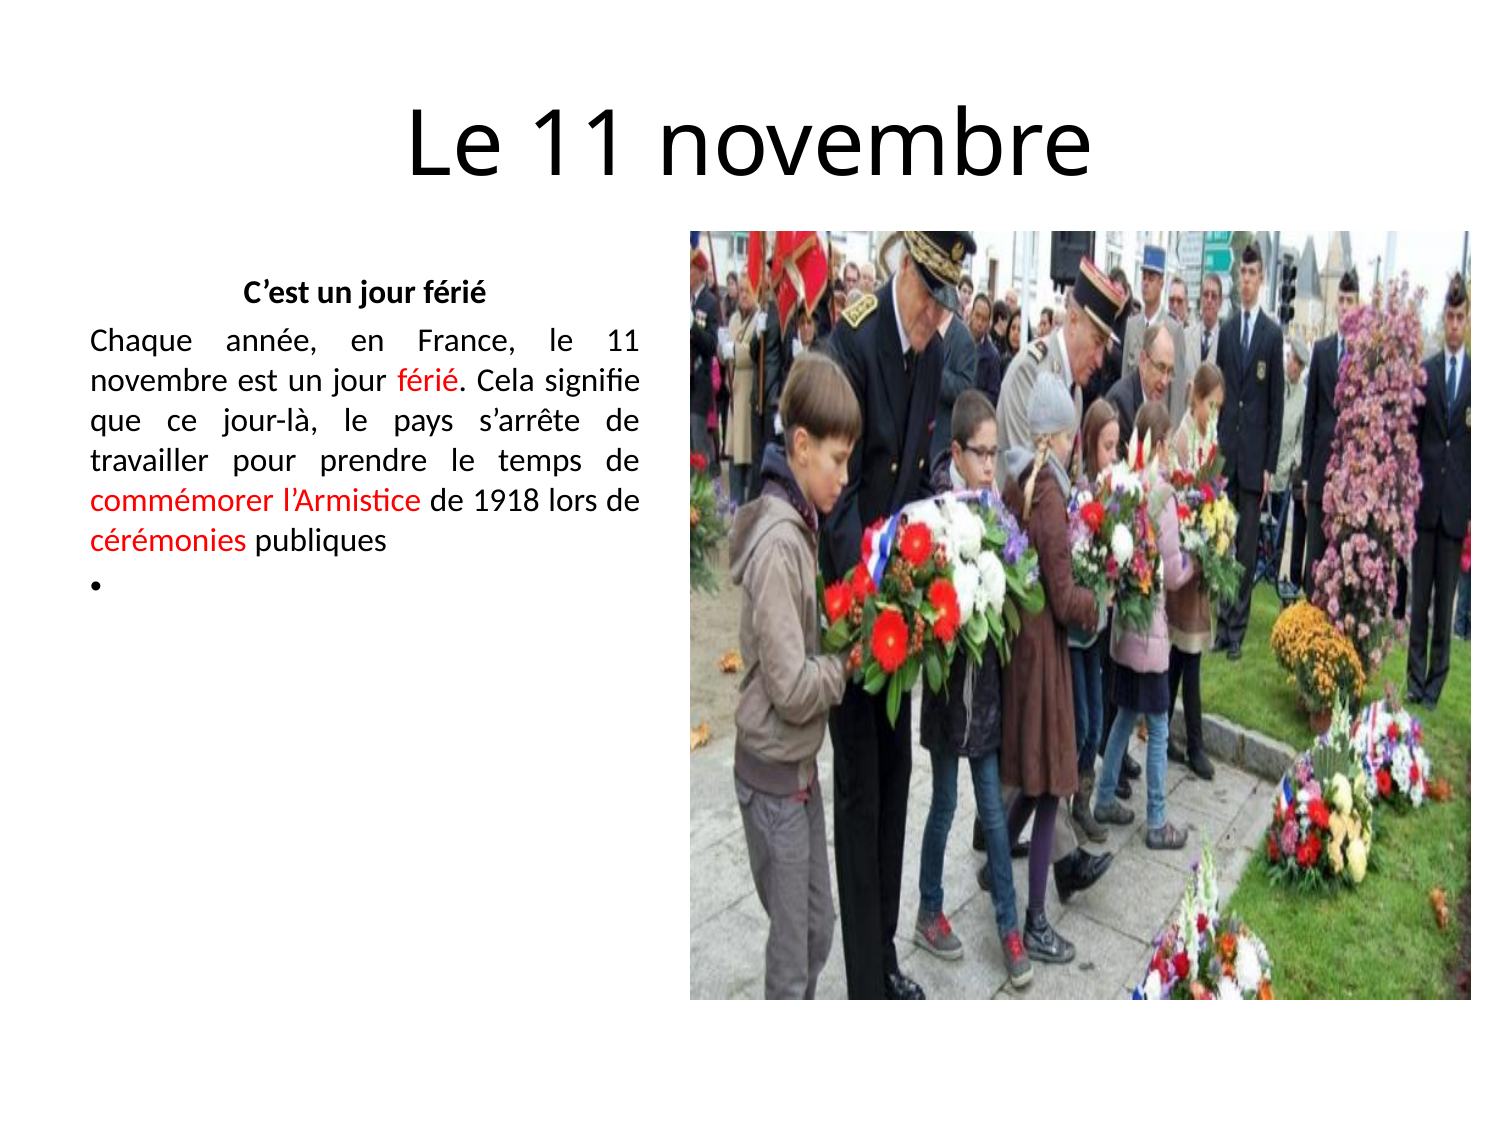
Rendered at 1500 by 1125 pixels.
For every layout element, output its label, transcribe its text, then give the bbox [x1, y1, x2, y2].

title Le 11 novembre [75, 45, 1426, 233]
picture [690, 231, 1471, 1000]
list C’est un jour férié Chaque année, en France, le 11 novembre est un jour férié. Cela signifie que ce jour-là, le pays s’arrête de travailler pour prendre le temps de commémorer l’Armistice de 1918 lors de cérémonies publiques [75, 262, 656, 1005]
